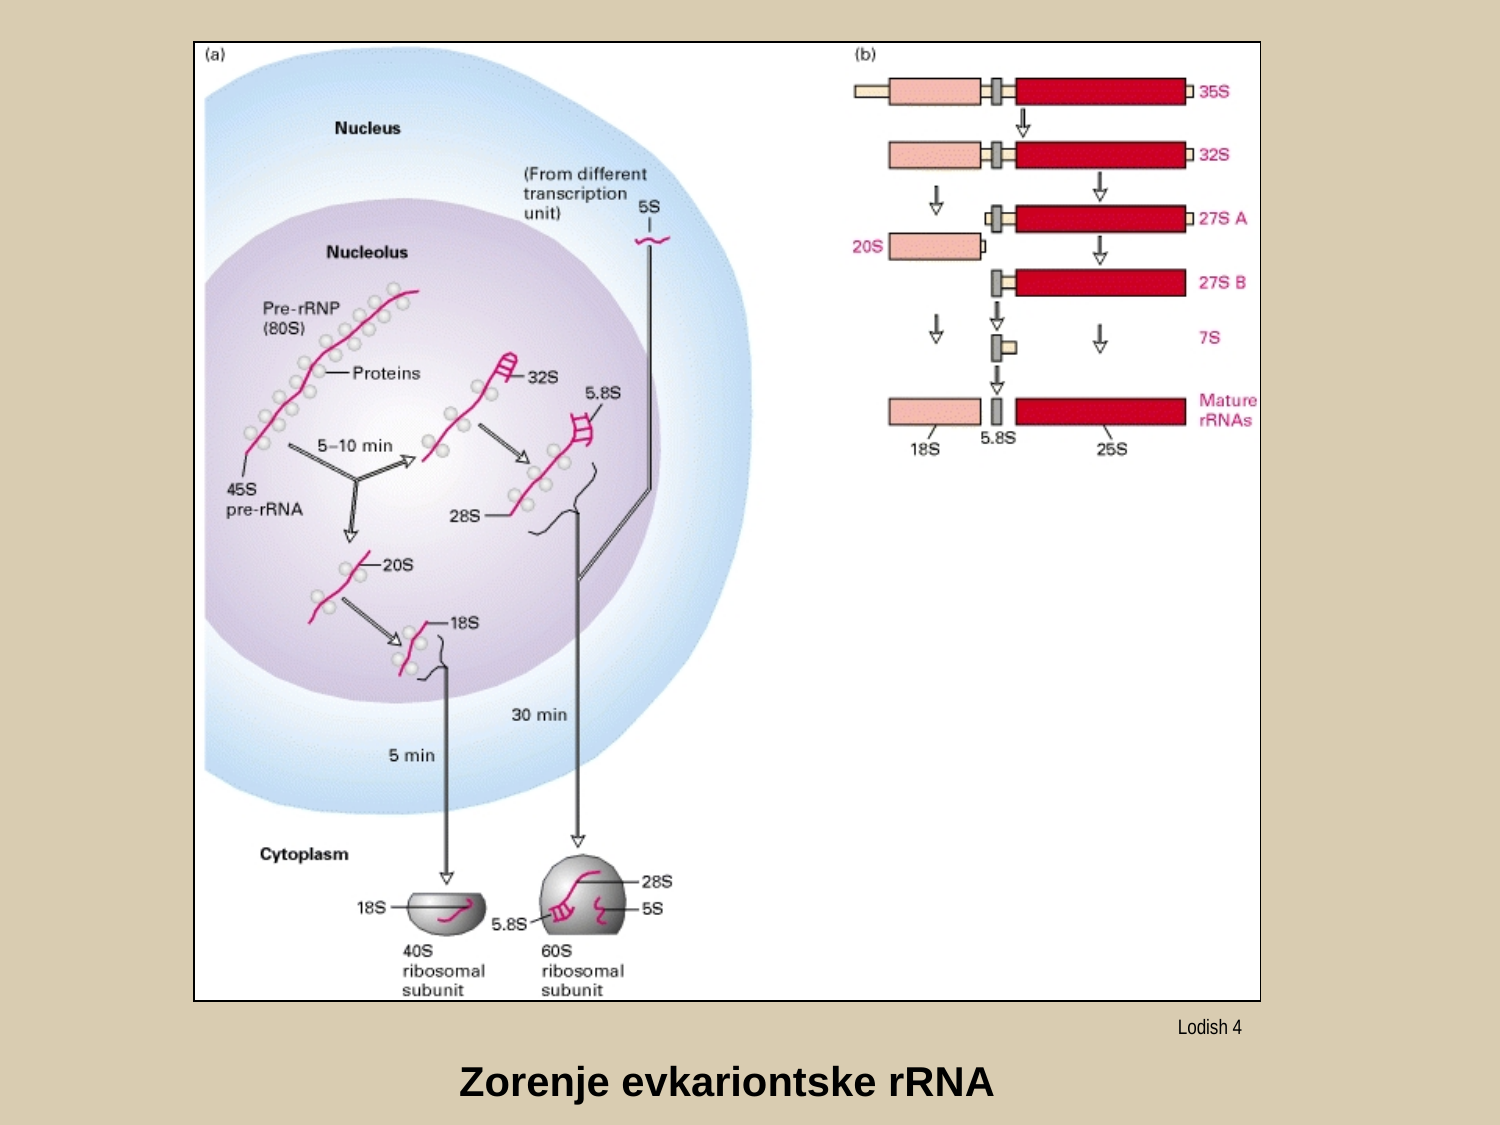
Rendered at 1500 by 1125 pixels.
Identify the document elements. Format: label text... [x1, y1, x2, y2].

text_box Lodish 4 [1163, 1006, 1258, 1047]
picture [194, 42, 1260, 1001]
text_box Zorenje evkariontske rRNA [444, 1046, 1011, 1112]
